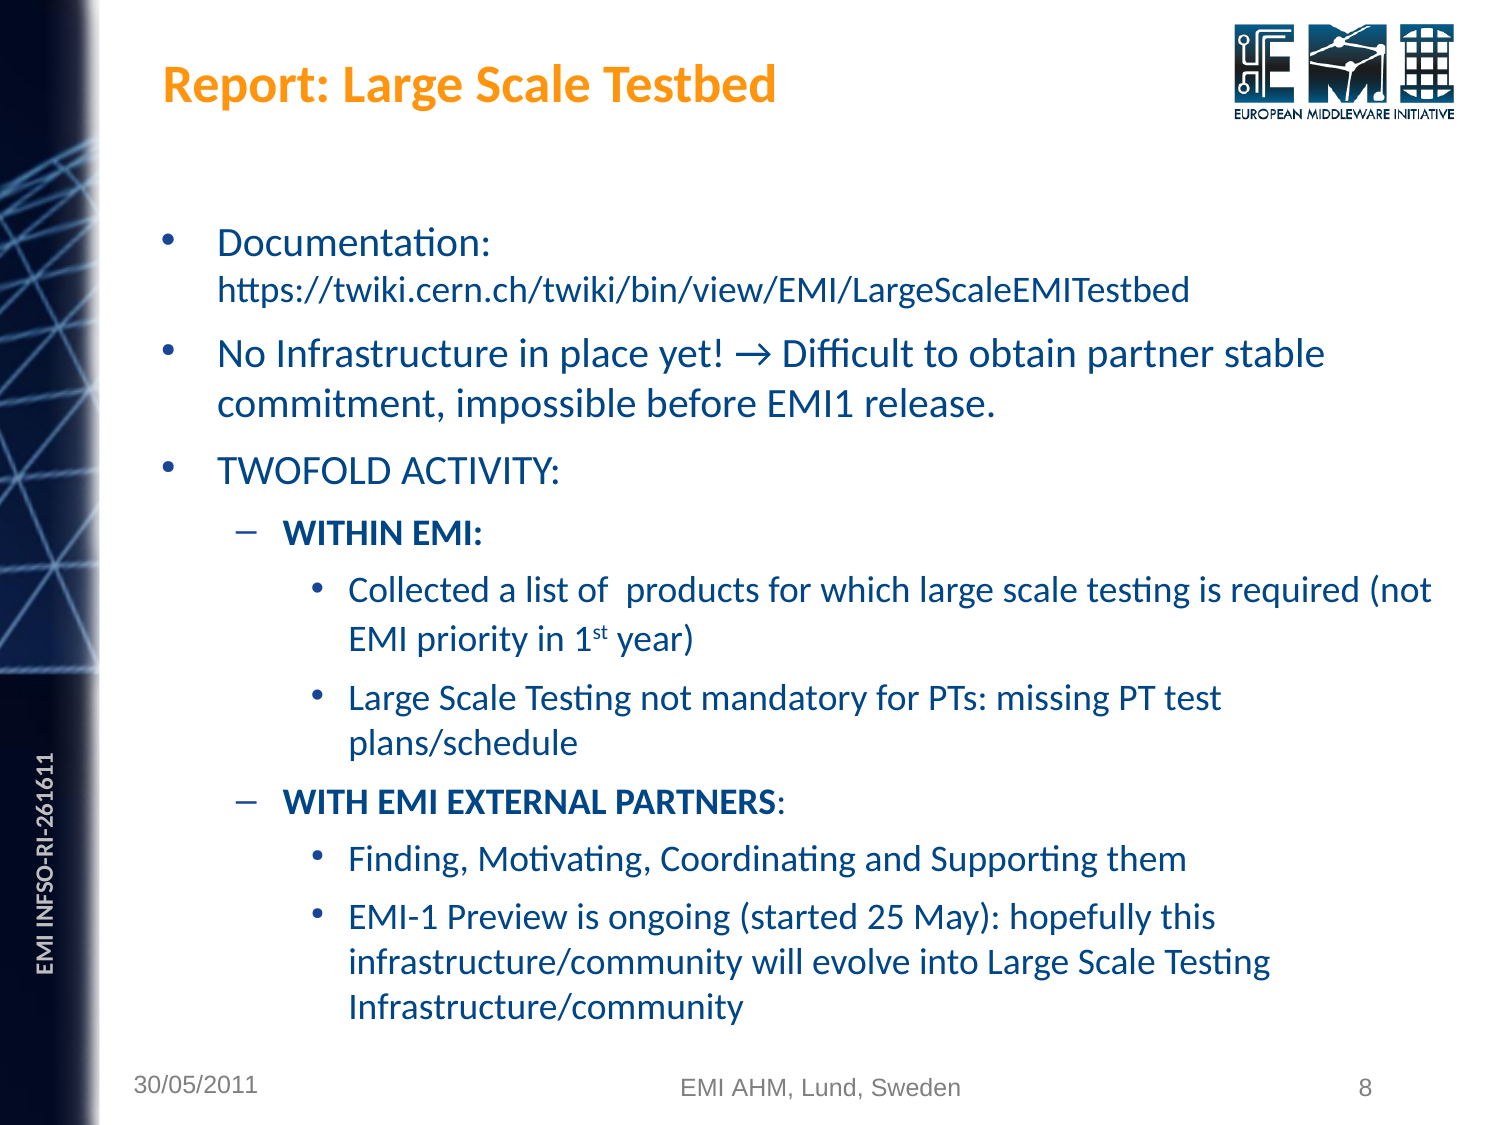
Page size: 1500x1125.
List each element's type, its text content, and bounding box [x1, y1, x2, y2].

text_box 30/05/2011 [118, 1061, 301, 1123]
text_box <number> [1343, 1063, 1426, 1123]
text_box EMI AHM, Lund, Sweden [298, 1063, 1344, 1124]
text_box Report: Large Scale Testbed [147, 40, 1195, 121]
picture [0, 0, 111, 1125]
picture [1185, 8, 1500, 140]
list Documentation: https://twiki.cern.ch/twiki/bin/view/EMI/LargeScaleEMITestbed No Infrastructure in place yet! → Difficult to obtain partner stable commitment, impossible before EMI1 release. TWOFOLD ACTIVITY: WITHIN EMI: Collected a list of products for which large scale testing is required (not EMI priority in 1st year) Large Scale Testing not mandatory for PTs: missing PT test plans/schedule WITH EMI EXTERNAL PARTNERS: Finding, Motivating, Coordinating and Supporting them EMI-1 Preview is ongoing (started 25 May): hopefully this infrastructure/community will evolve into Large Scale Testing Infrastructure/community [146, 140, 1470, 1035]
